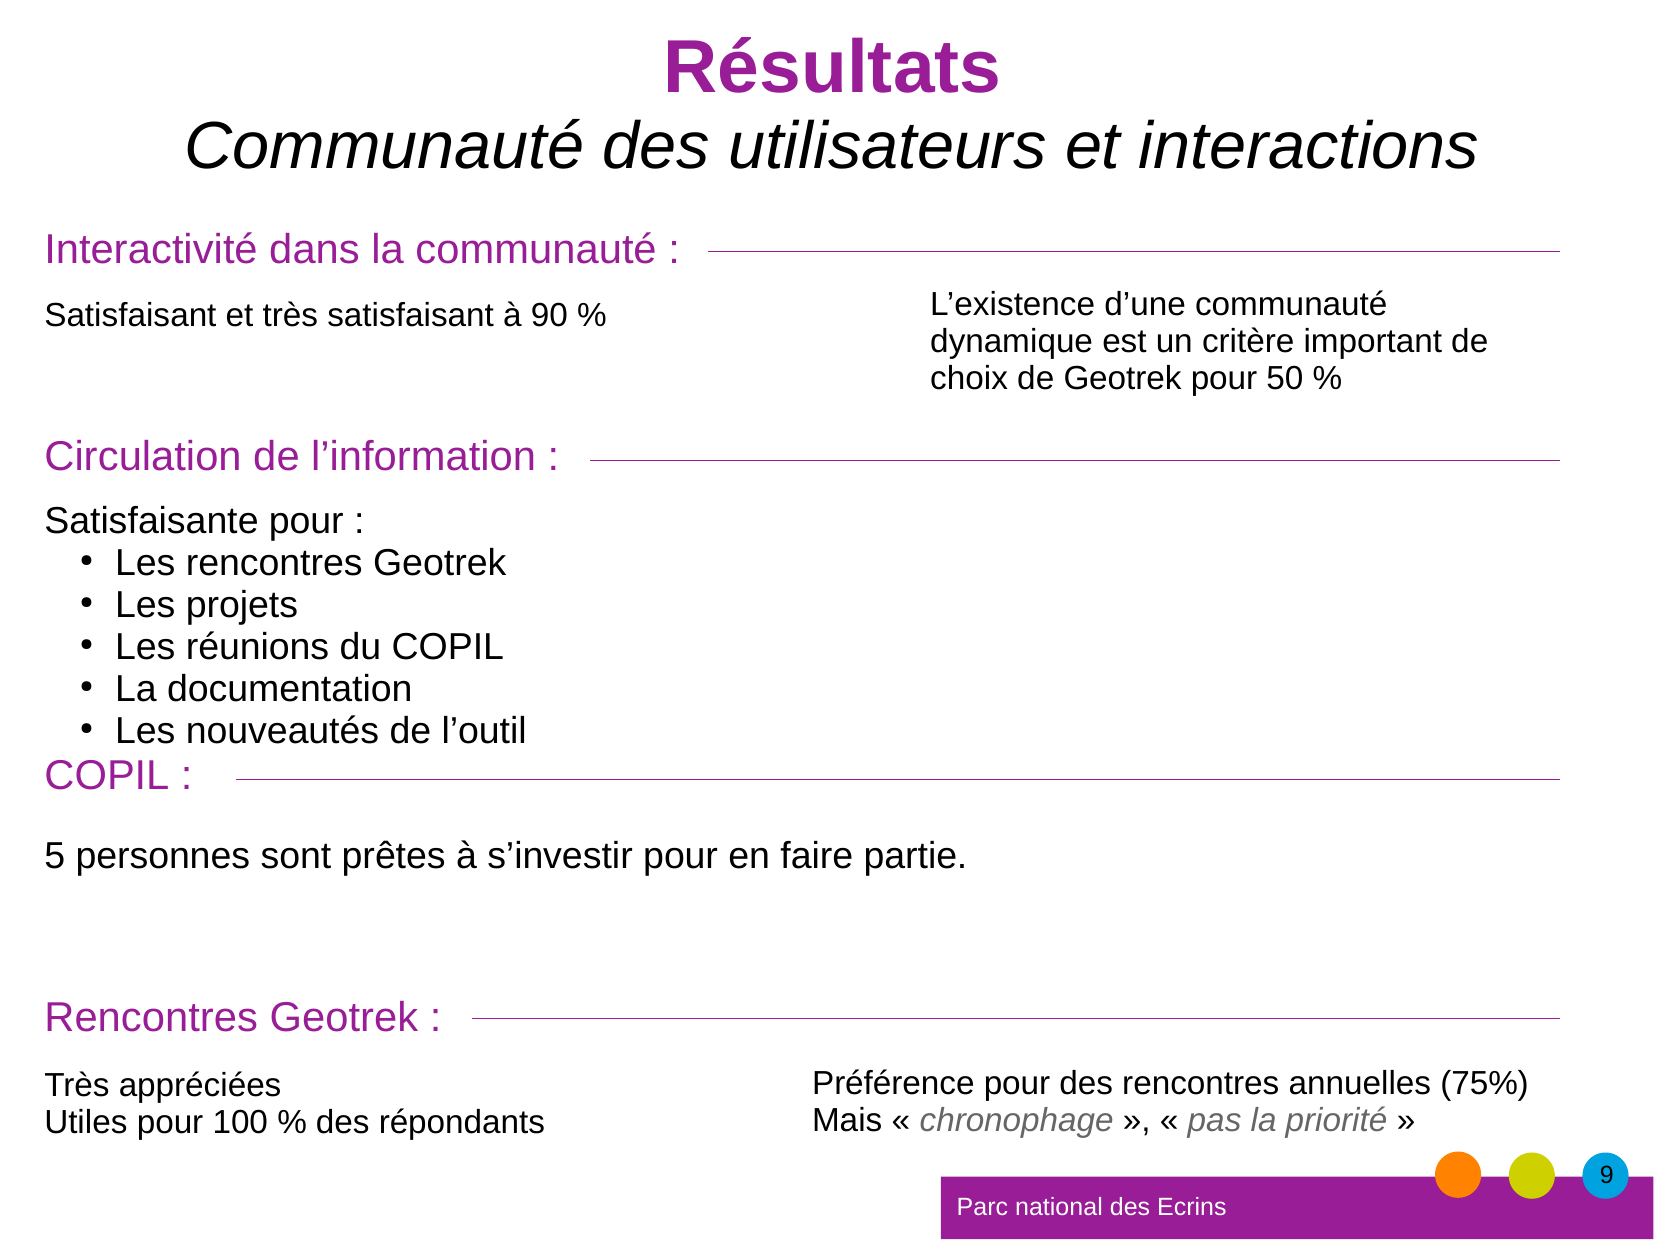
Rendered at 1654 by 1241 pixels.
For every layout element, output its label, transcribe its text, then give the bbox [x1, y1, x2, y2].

text_box Rencontres Geotrek : [29, 986, 886, 1048]
text_box 5 personnes sont prêtes à s’investir pour en faire partie. [29, 826, 1034, 916]
title Résultats Communauté des utilisateurs et interactions [88, 23, 1577, 183]
text_box COPIL : [29, 744, 886, 806]
text_box L’existence d’une communauté dynamique est un critère important de choix de Geotrek pour 50 % [915, 277, 1565, 404]
text_box Très appréciées Utiles pour 100 % des répondants [29, 1059, 709, 1149]
text_box Préférence pour des rencontres annuelles (75%) Mais « chronophage », « pas la priorité » [797, 1057, 1565, 1184]
text_box Circulation de l’information : [29, 425, 886, 487]
text_box Satisfaisant et très satisfaisant à 90 % [29, 289, 680, 349]
text_box Interactivité dans la communauté : [29, 218, 886, 280]
text_box Satisfaisante pour : Les rencontres Geotrek Les projets Les réunions du COPIL La documentation Les nouveautés de l’outil [29, 491, 768, 744]
